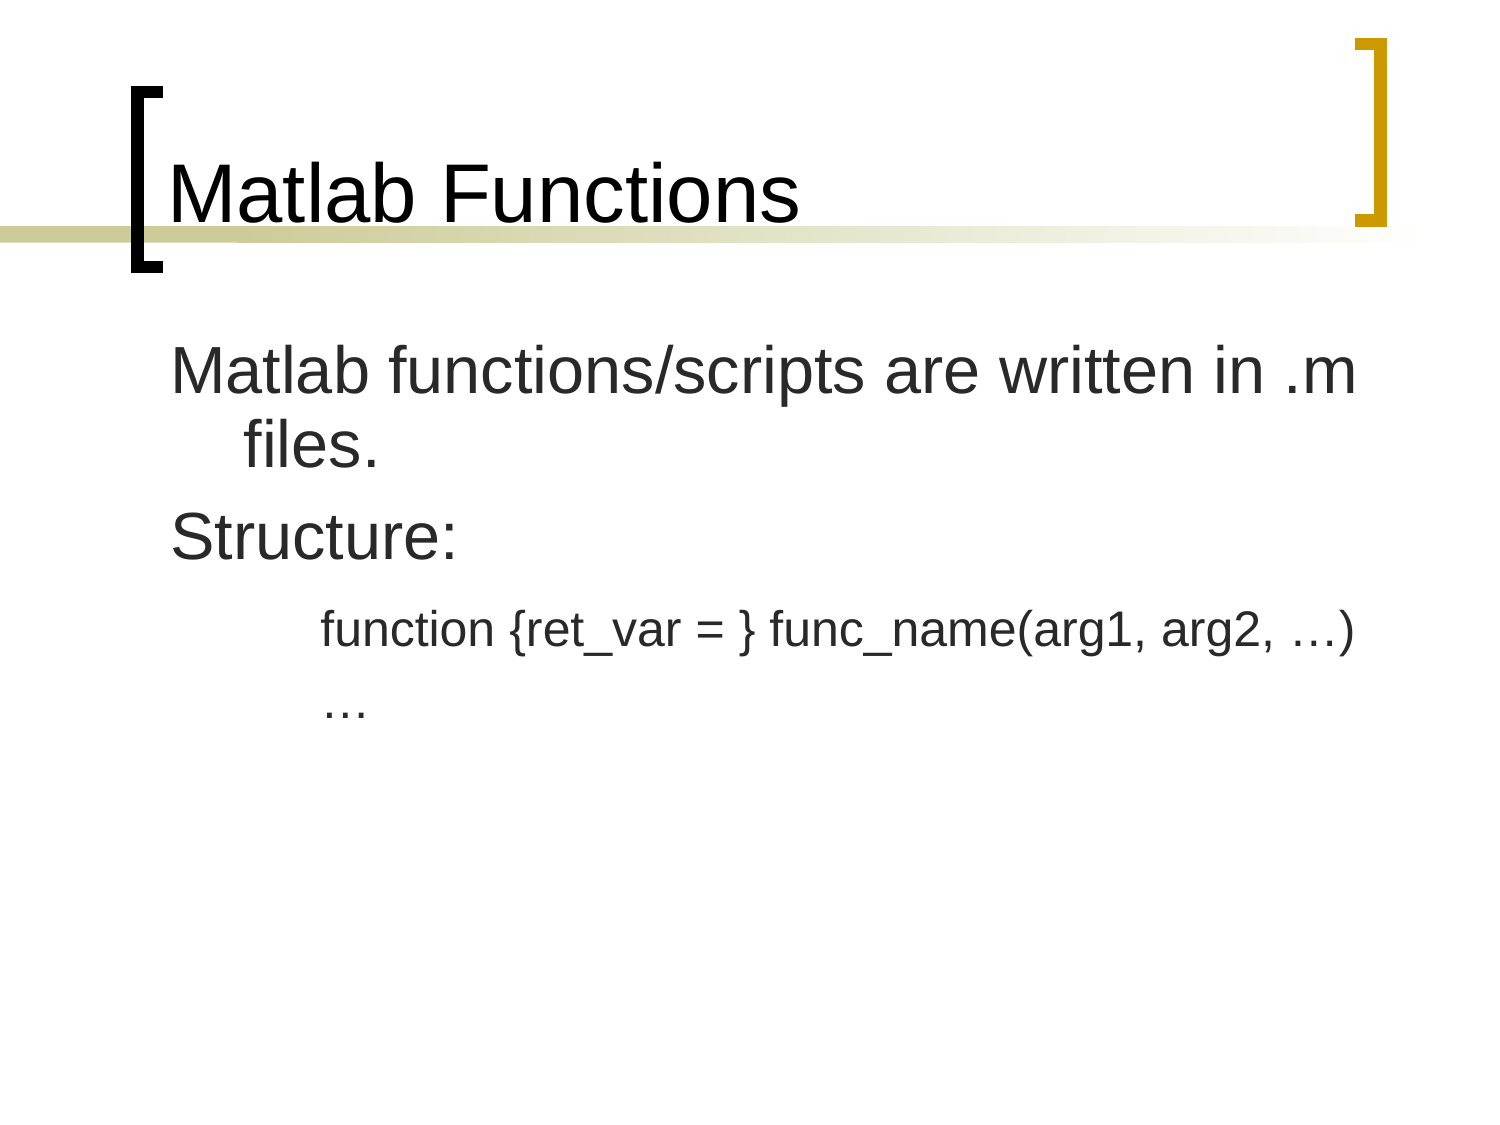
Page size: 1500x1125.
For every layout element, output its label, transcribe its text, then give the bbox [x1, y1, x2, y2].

list Matlab functions/scripts are written in .m files. Structure: function {ret_var = } func_name(arg1, arg2, …) … [155, 324, 1413, 1001]
title Matlab Functions [152, 15, 1328, 248]
